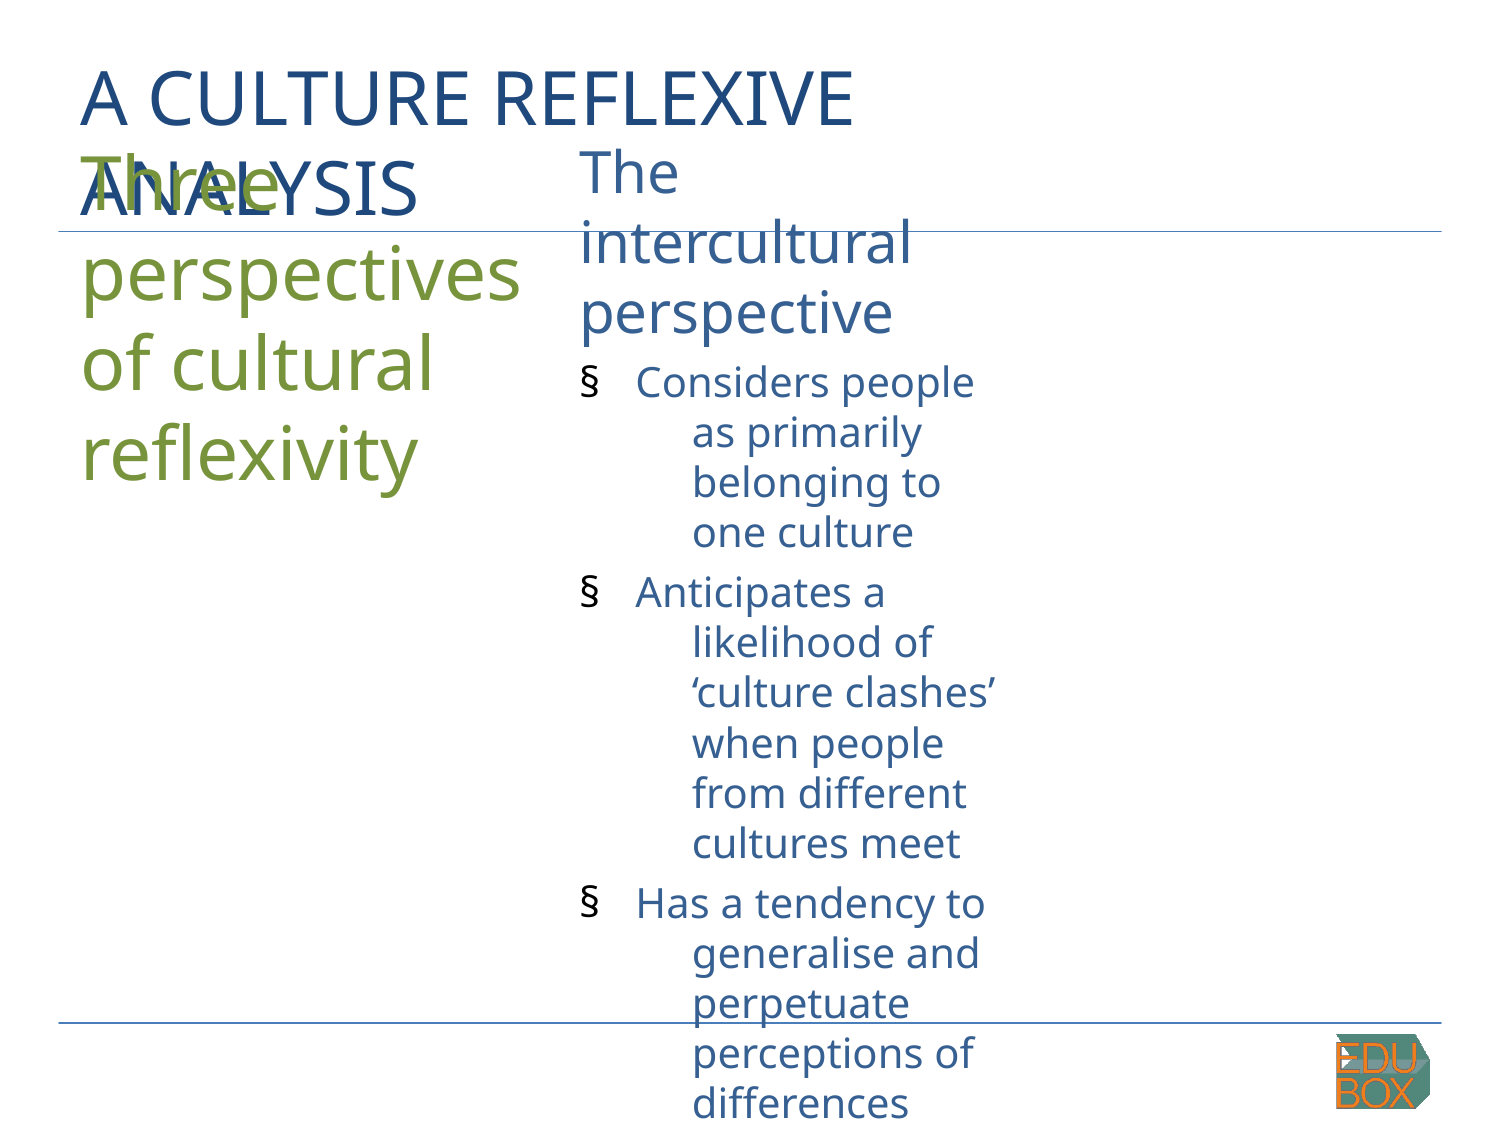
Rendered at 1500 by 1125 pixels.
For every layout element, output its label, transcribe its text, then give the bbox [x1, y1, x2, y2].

title A CULTURE REFLEXIVE ANALYSIS [64, 42, 1447, 127]
list Three perspectives of cultural reflexivity [64, 127, 1447, 247]
picture [1328, 1028, 1437, 1114]
list The intercultural perspective Considers people as primarily belonging to one culture Anticipates a likelihood of ‘culture clashes’ when people from different cultures meet Has a tendency to generalise and perpetuate perceptions of differences Focuses on learning about the other culture and avoiding confrontation Is not usually aimed at finding commonalities and searching for synergy [70, 237, 1421, 1089]
